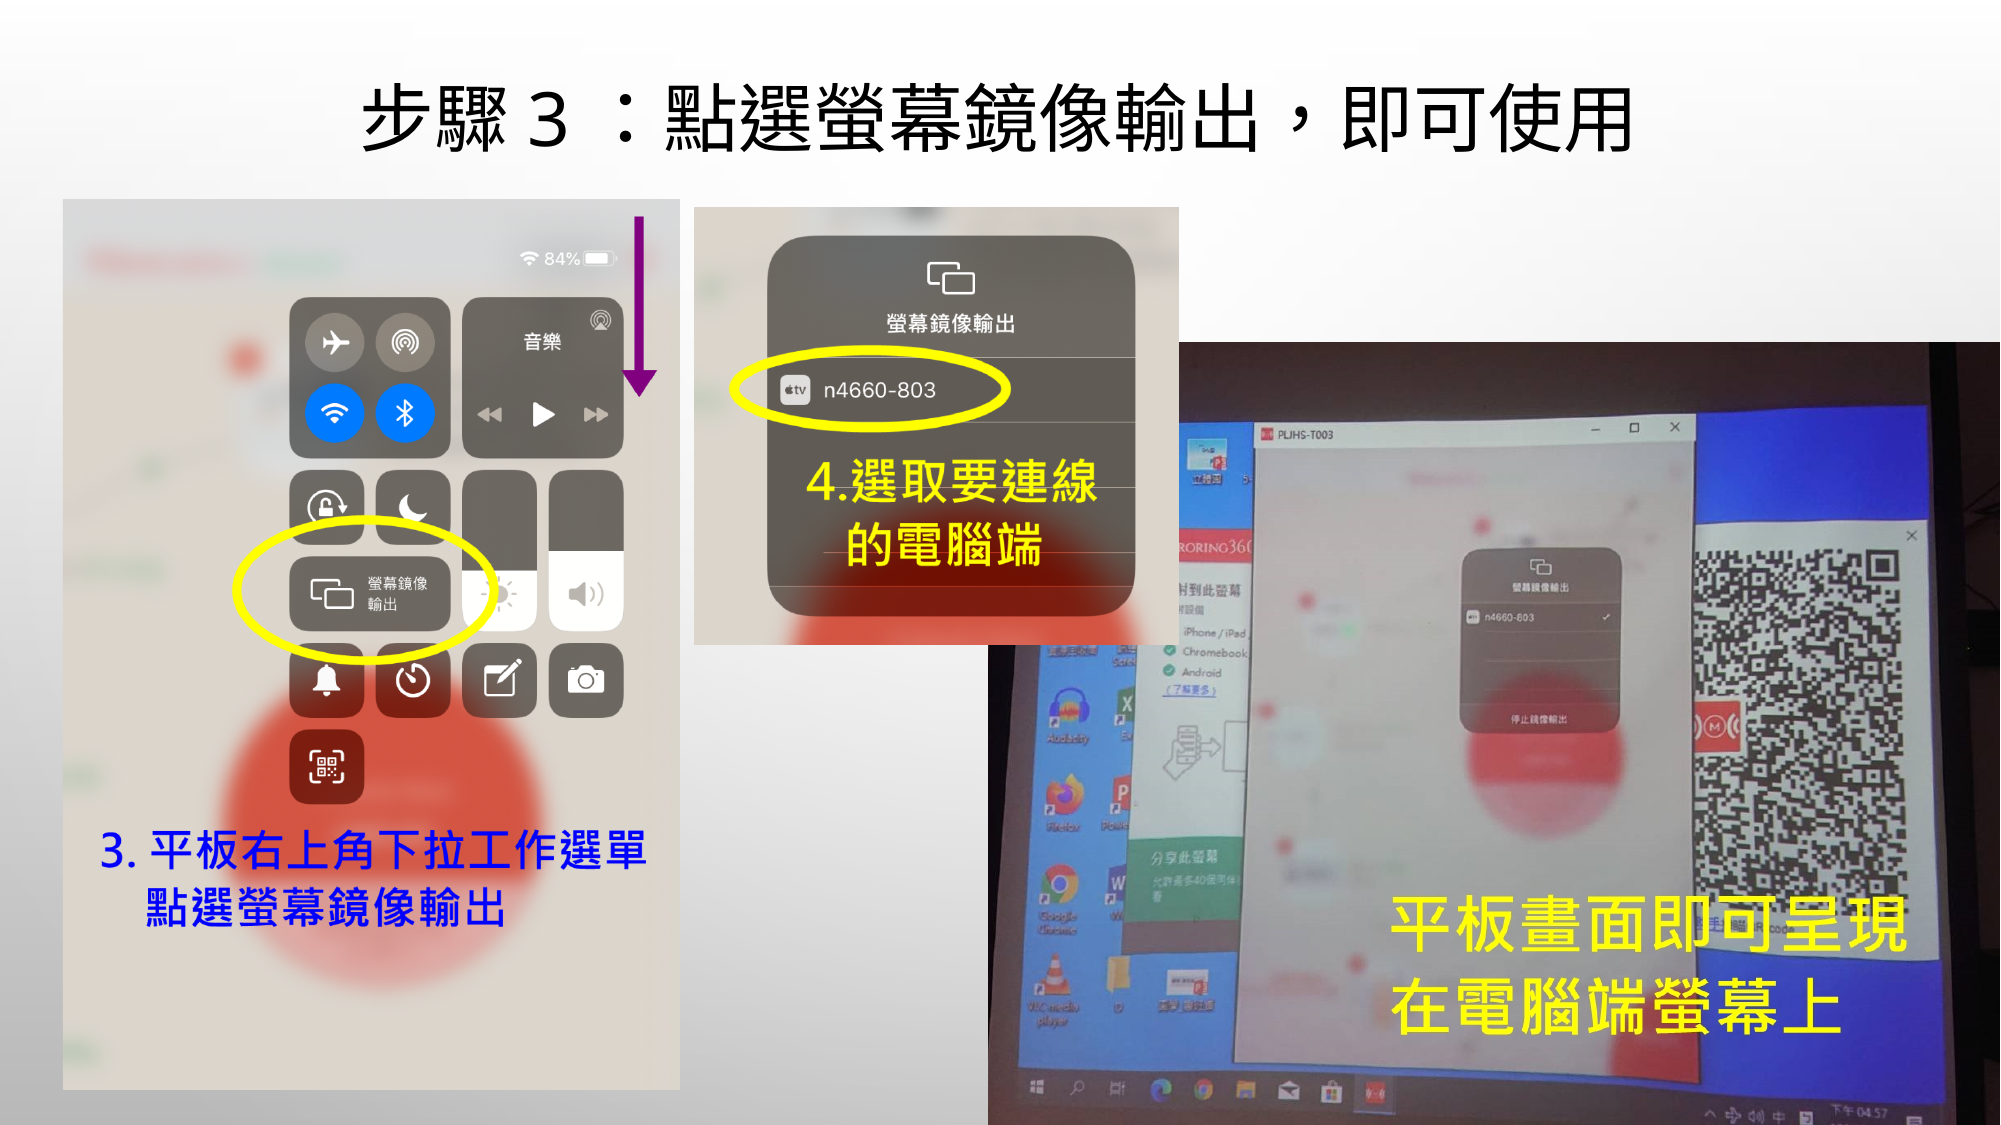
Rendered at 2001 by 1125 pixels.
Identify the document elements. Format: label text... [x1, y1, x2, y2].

title 步驟3：點選螢幕鏡像輸出，即可使用 [48, 13, 1951, 231]
picture [694, 207, 2000, 1125]
picture [62, 199, 680, 1090]
